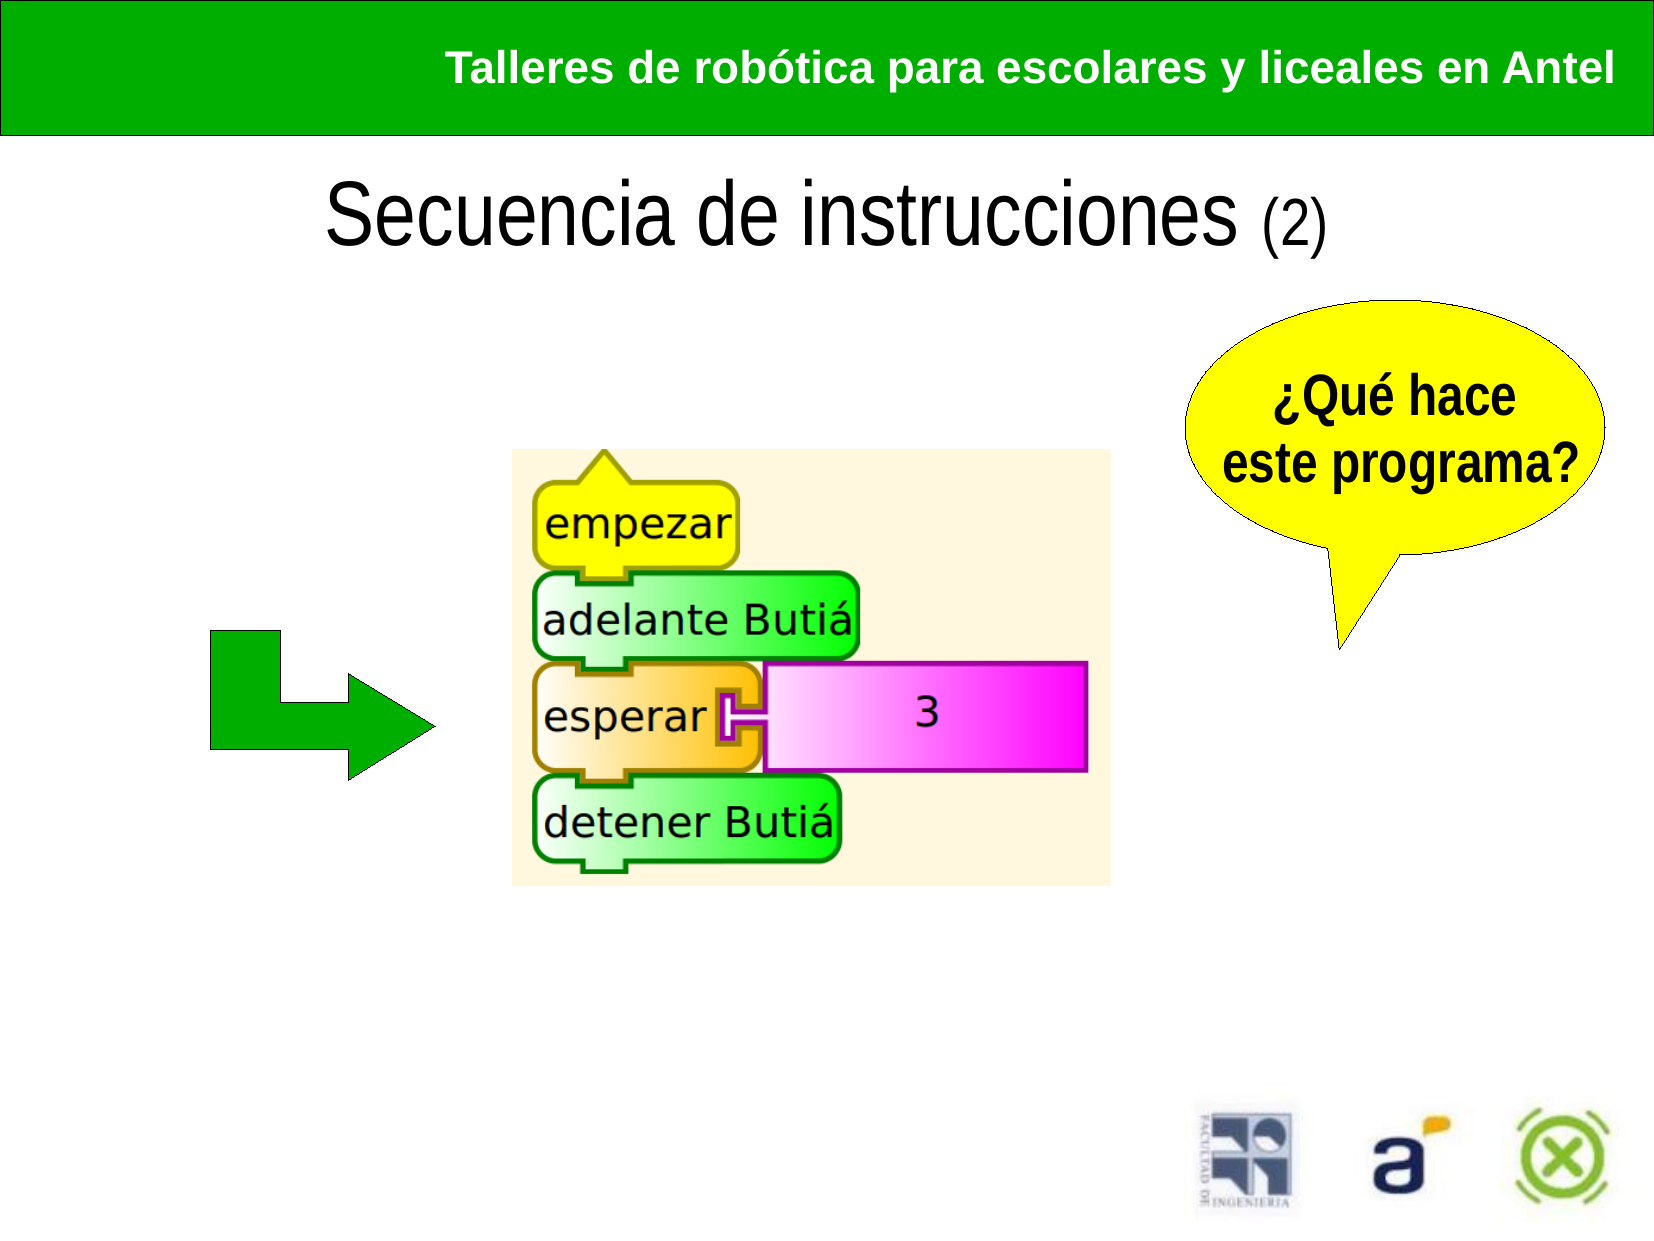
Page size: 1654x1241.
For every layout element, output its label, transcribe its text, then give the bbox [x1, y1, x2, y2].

title Secuencia de instrucciones (2) [82, 136, 1571, 316]
text_box [210, 630, 436, 781]
picture [0, 136, 1654, 1241]
text_box Talleres de robótica para escolares y liceales en Antel [0, 0, 1654, 136]
text_box ¿Qué hace este programa? [1185, 300, 1606, 650]
